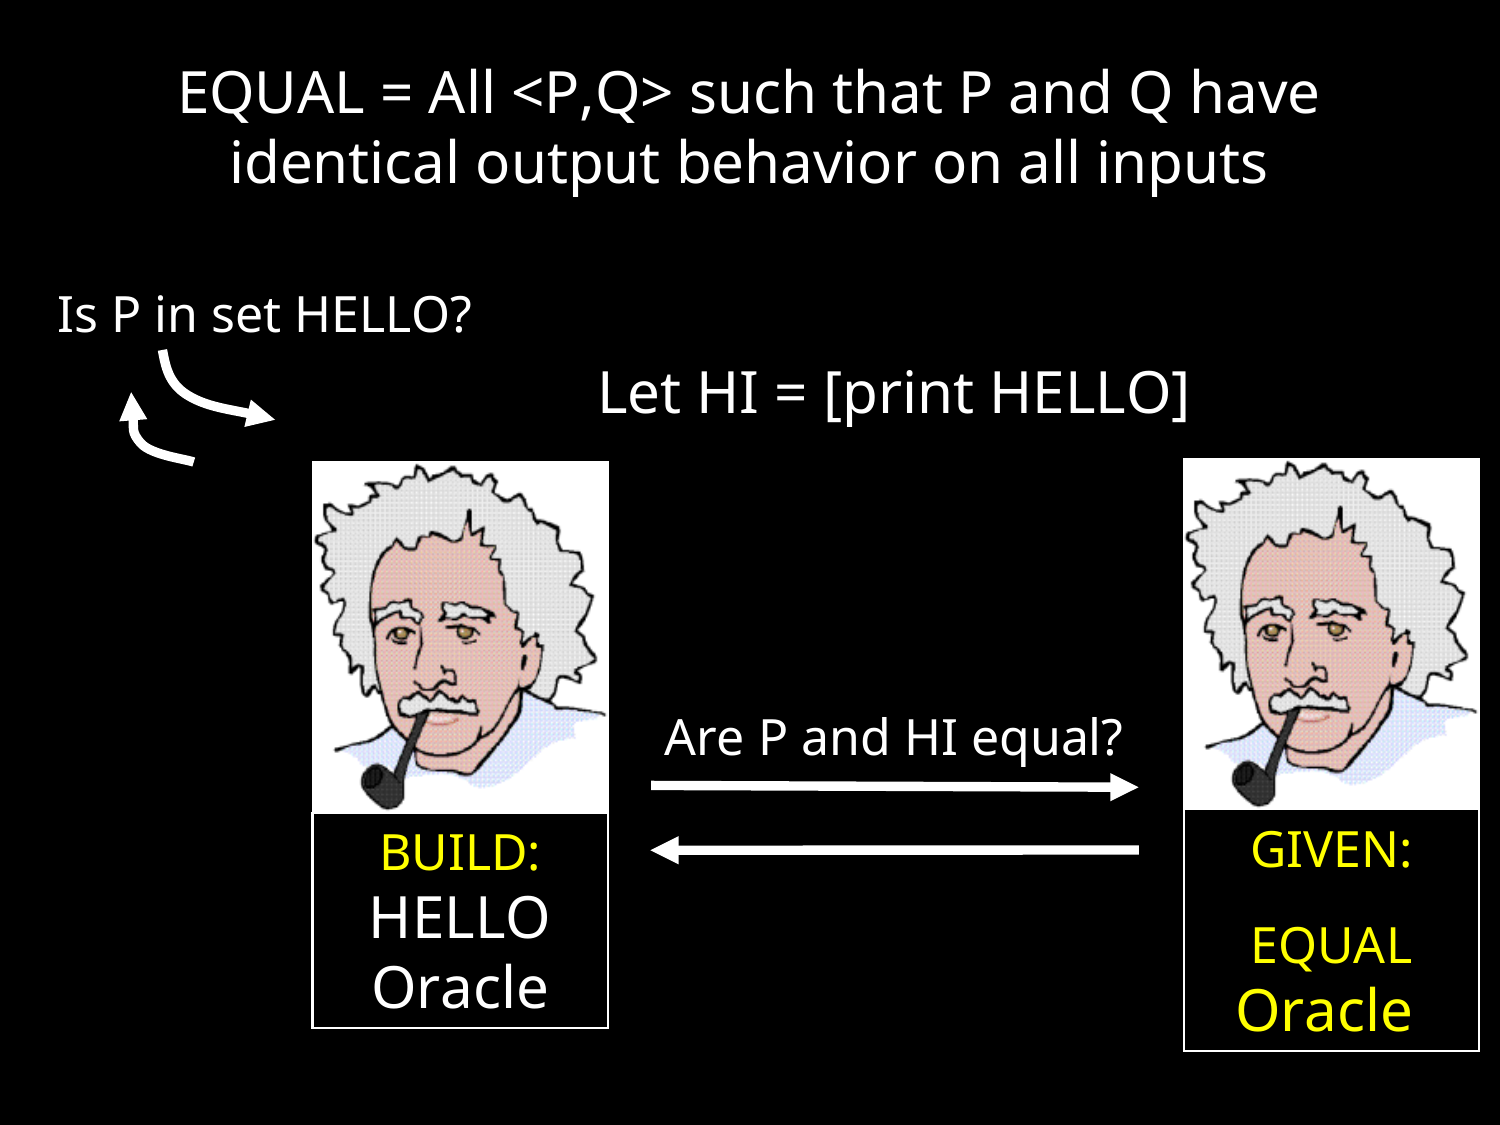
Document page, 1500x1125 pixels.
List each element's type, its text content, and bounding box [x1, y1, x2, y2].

picture [312, 461, 609, 813]
picture [1183, 458, 1480, 810]
text_box Is P in set HELLO? [12, 204, 576, 351]
text_box EQUAL = All <P,Q> such that P and Q have identical output behavior on all inputs [49, 47, 1448, 204]
text_box BUILD:HELLOOracle [312, 813, 608, 1029]
text_box GIVEN: EQUALOracle [1183, 810, 1480, 1052]
text_box Let HI = [print HELLO] Are P and HI equal? [512, 347, 1276, 755]
